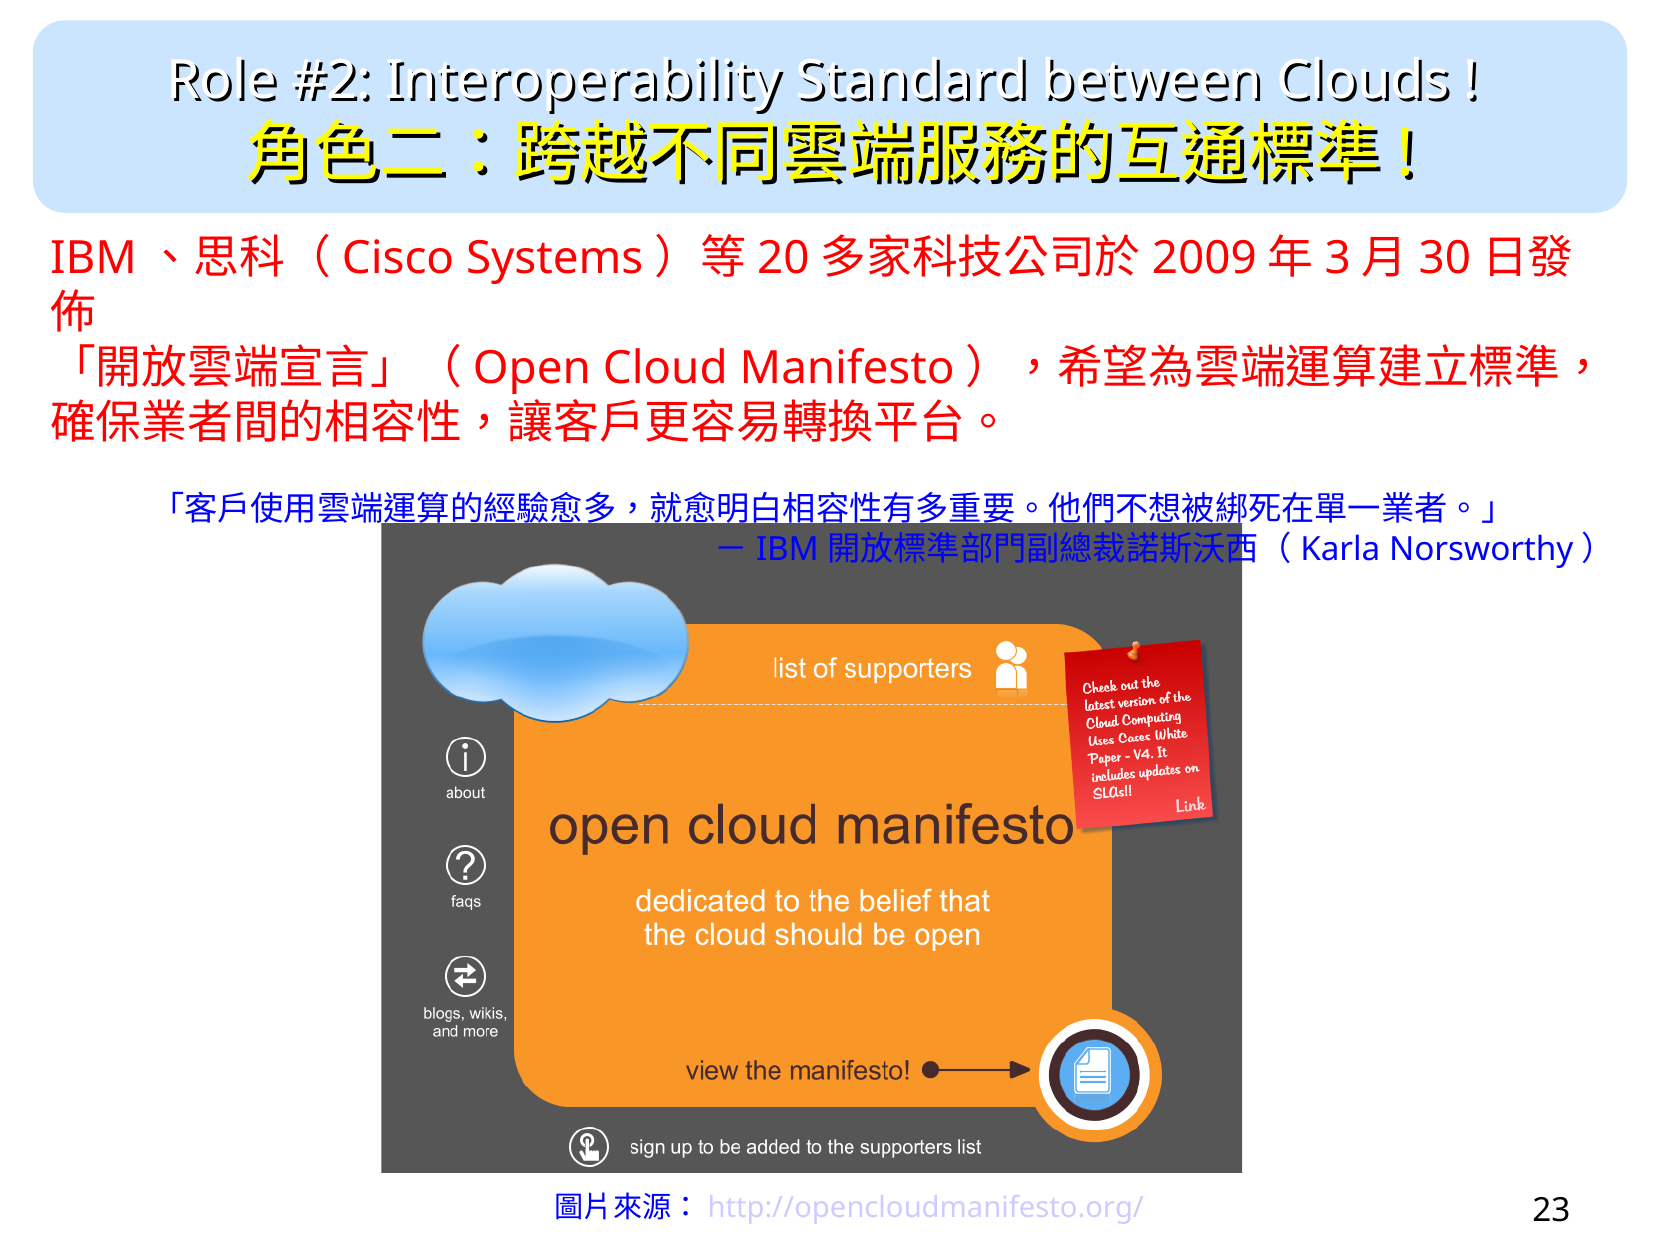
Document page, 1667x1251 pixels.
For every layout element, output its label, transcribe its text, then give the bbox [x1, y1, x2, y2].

picture [1231, 544, 1237, 552]
text_box 圖片來源：http://opencloudmanifesto.org/ [397, 1180, 1302, 1231]
picture [381, 523, 1243, 1173]
text_box Role #2: Interoperability Standard between Clouds ! 角色二：跨越不同雲端服務的互通標準! [32, 20, 1628, 213]
text_box IBM、思科（Cisco Systems）等20多家科技公司於2009年3月30日發佈 「開放雲端宣言」（Open Cloud Manifesto），希望為雲端運算建立標準， 確保業者間的相容性，讓客戶更容易轉換平台。 「客戶使用雲端運算的經驗愈多，就愈明白相容性有多重要。他們不想被綁死在單一業者。」 －IBM開放標準部門副總裁諾斯沃西（Karla Norsworthy） [35, 219, 1630, 405]
picture [1231, 544, 1243, 558]
